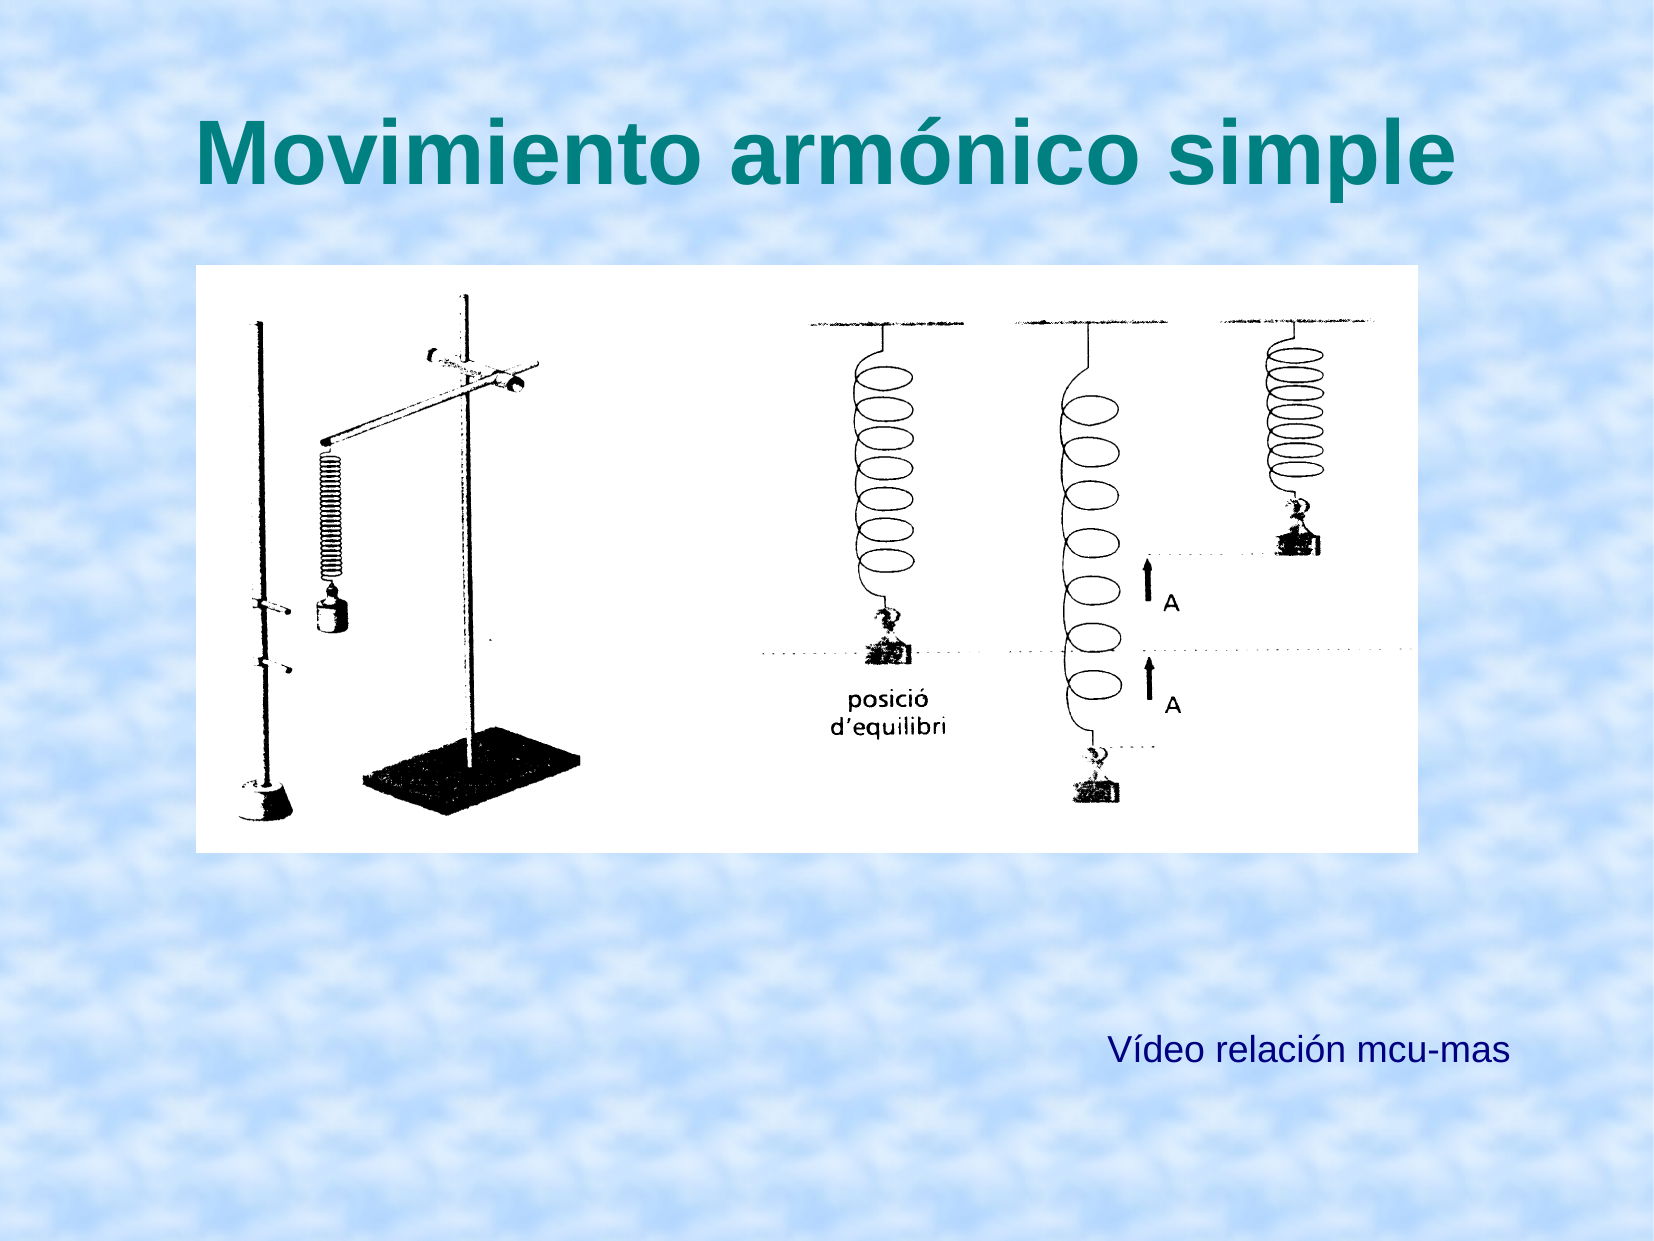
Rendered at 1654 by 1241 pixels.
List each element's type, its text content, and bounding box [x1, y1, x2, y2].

title Movimiento armónico simple [82, 49, 1571, 257]
text_box Vídeo relación mcu-mas [1092, 1021, 1585, 1093]
picture [0, 0, 1654, 1241]
